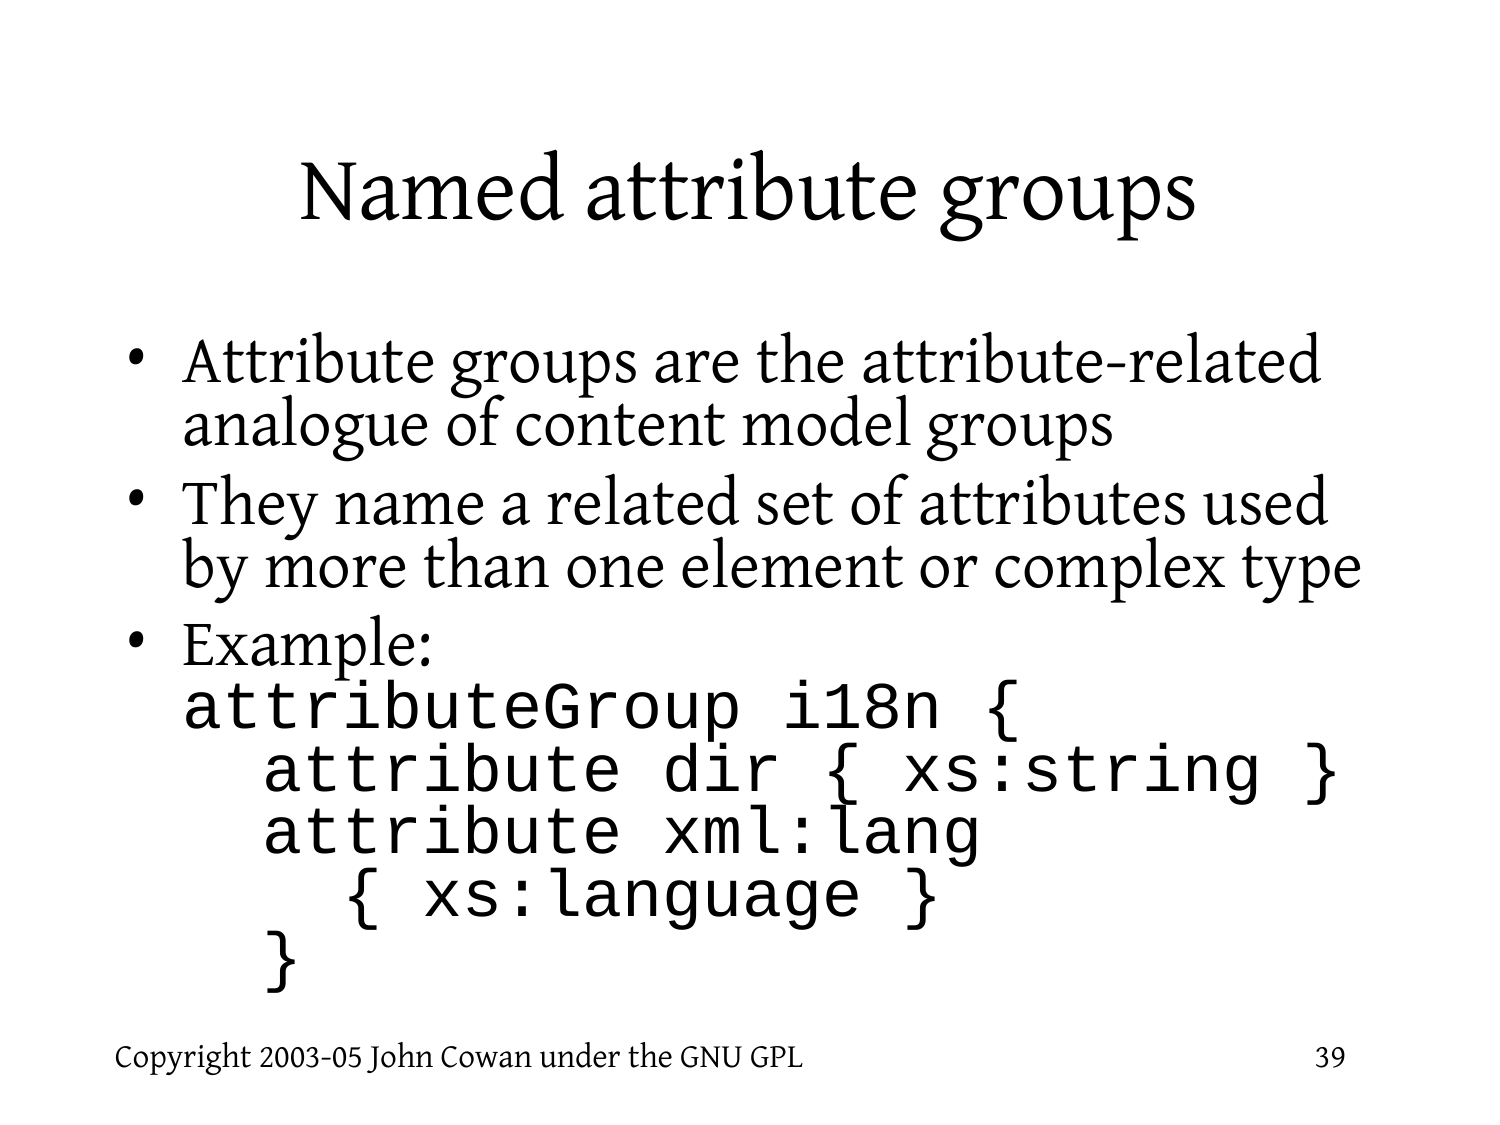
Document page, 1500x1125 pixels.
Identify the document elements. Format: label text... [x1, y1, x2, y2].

title Named attribute groups [112, 99, 1388, 288]
list Attribute groups are the attribute-related analogue of content model groups They name a related set of attributes used by more than one element or complex type Example: attributeGroup i18n { attribute dir { xs:string } attribute xml:lang { xs:language } } [112, 324, 1388, 1071]
